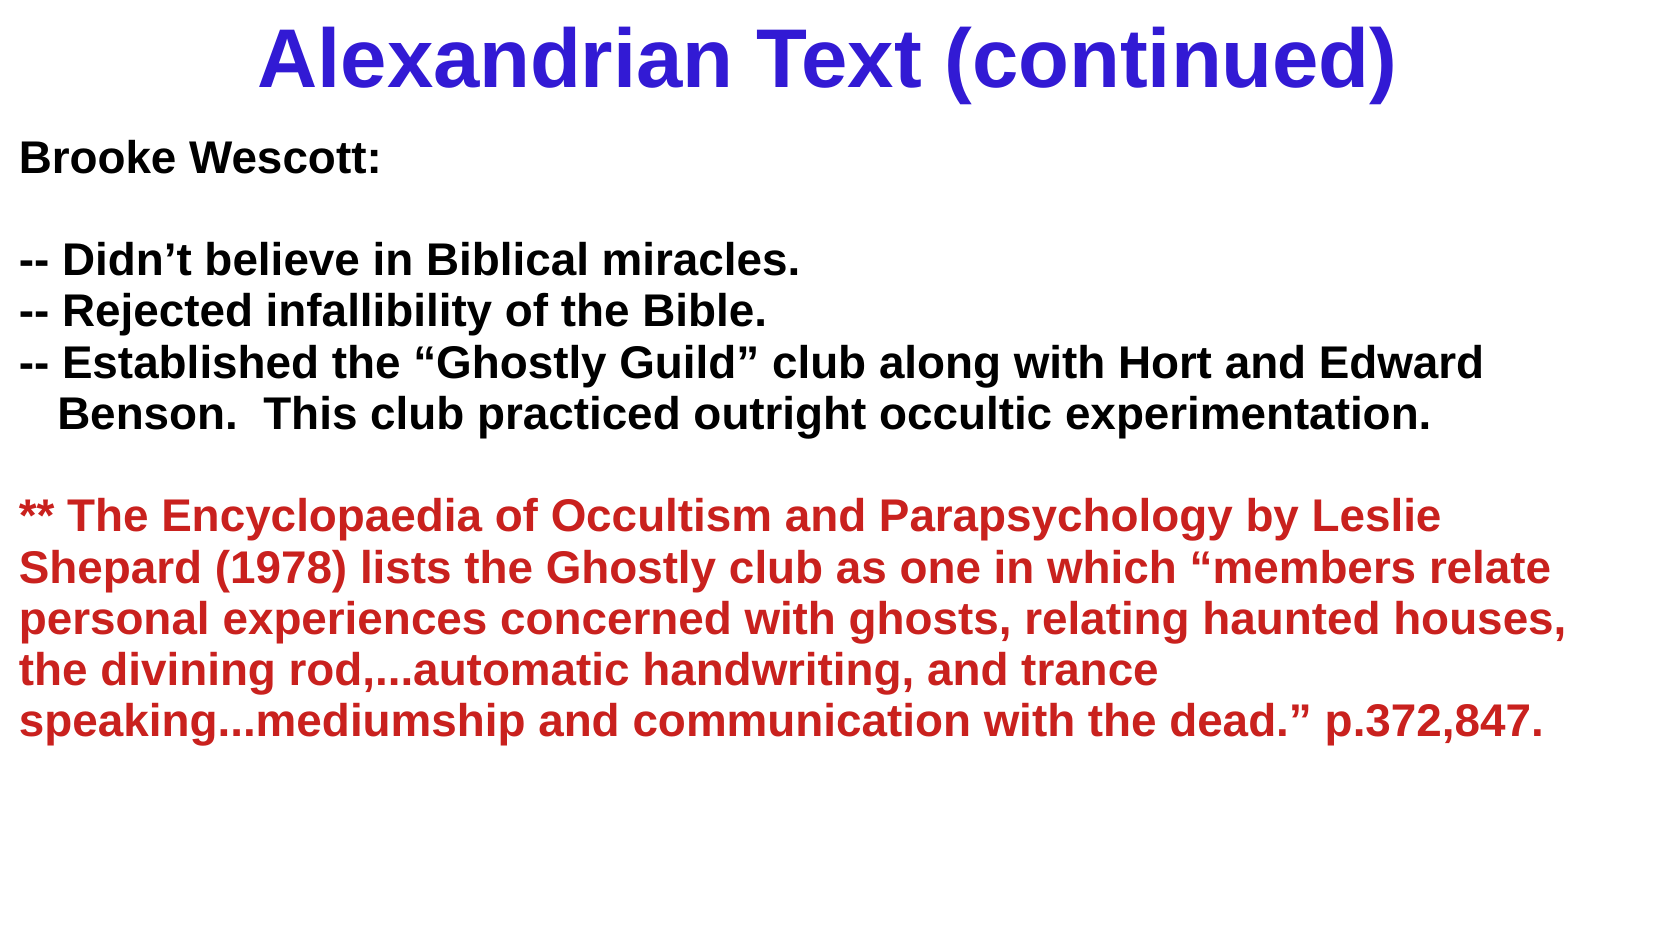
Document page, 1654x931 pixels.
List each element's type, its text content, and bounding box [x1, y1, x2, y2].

text_box Brooke Wescott: -- Didn’t believe in Biblical miracles. -- Rejected infallibility of the Bible. -- Established the “Ghostly Guild” club along with Hort and Edward Benson. This club practiced outright occultic experimentation. ** The Encyclopaedia of Occultism and Parapsychology by Leslie Shepard (1978) lists the Ghostly club as one in which “members relate personal experiences concerned with ghosts, relating haunted houses, the divining rod,...automatic handwriting, and trance speaking...mediumship and communication with the dead.” p.372,847. [4, 124, 1651, 899]
text_box Alexandrian Text (continued) [4, 4, 1652, 113]
